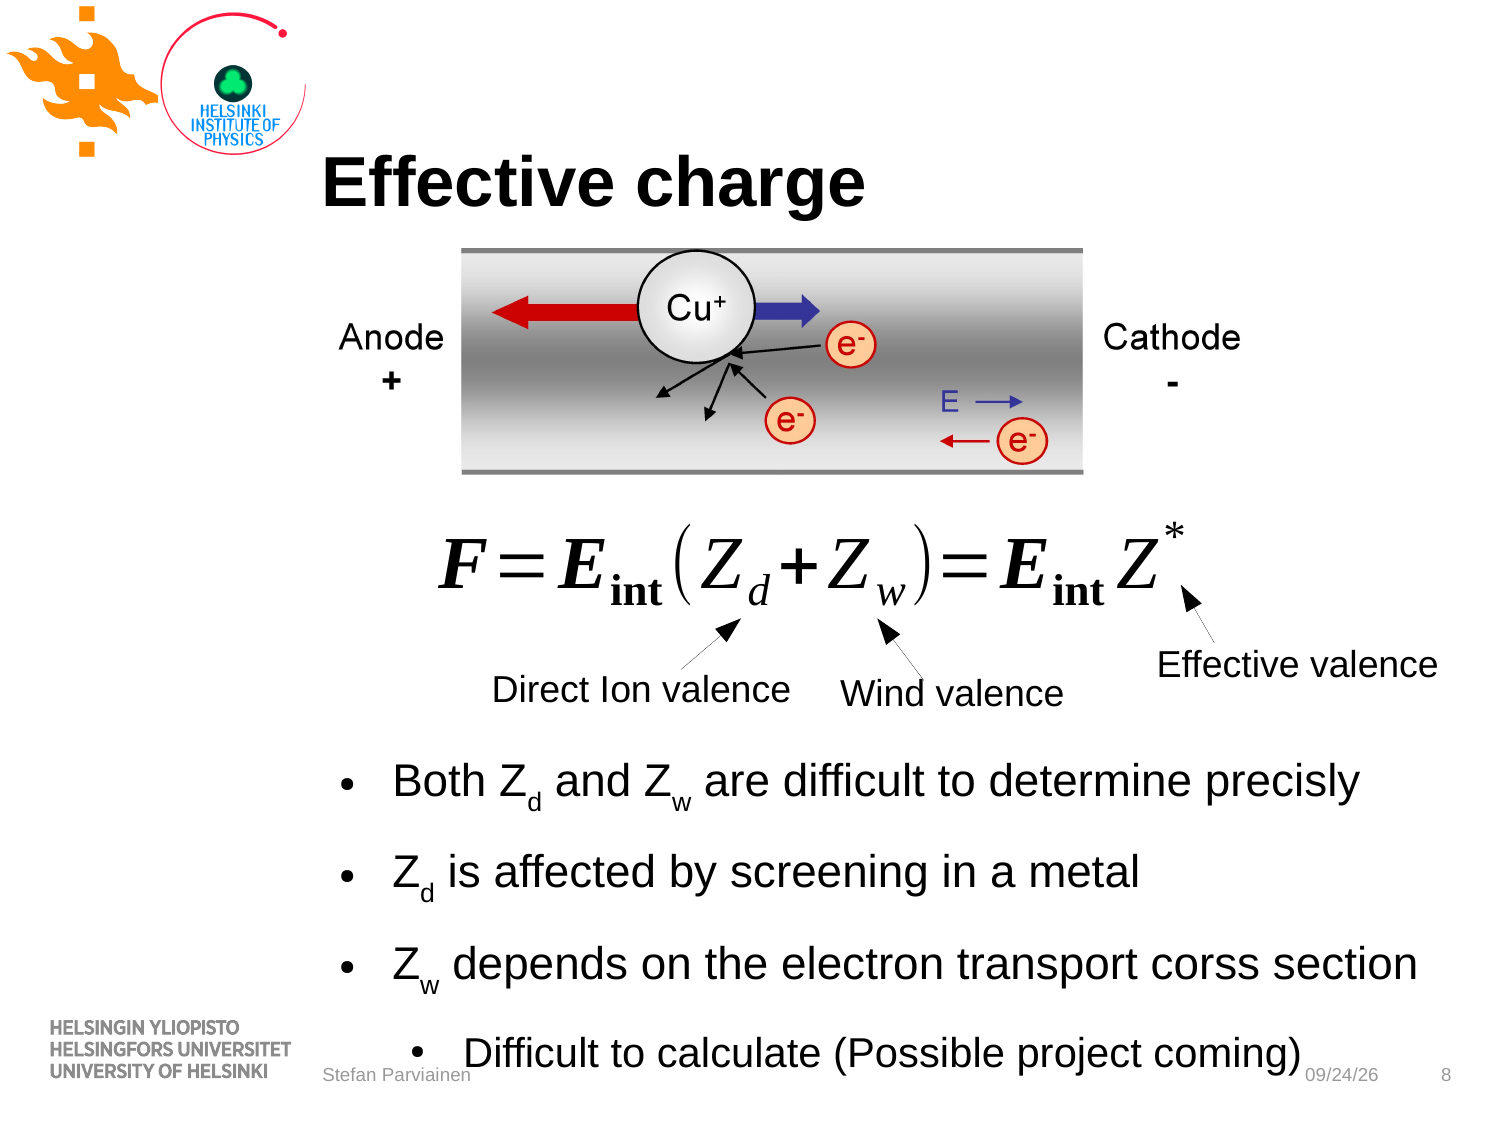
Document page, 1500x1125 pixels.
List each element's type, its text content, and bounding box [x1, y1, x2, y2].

text_box Wind valence [825, 665, 1080, 723]
title Effective charge [321, 87, 1447, 276]
picture [32, 1001, 309, 1096]
list Both Zd and Zw are difficult to determine precisly Zd is affected by screening in a metal Zw depends on the electron transport corss section Difficult to calculate (Possible project coming) [321, 754, 1447, 1077]
text_box Direct Ion valence [476, 661, 806, 718]
text_box Effective valence [1141, 636, 1454, 694]
picture [0, 0, 307, 171]
picture [333, 243, 1260, 482]
chart [428, 510, 1193, 616]
